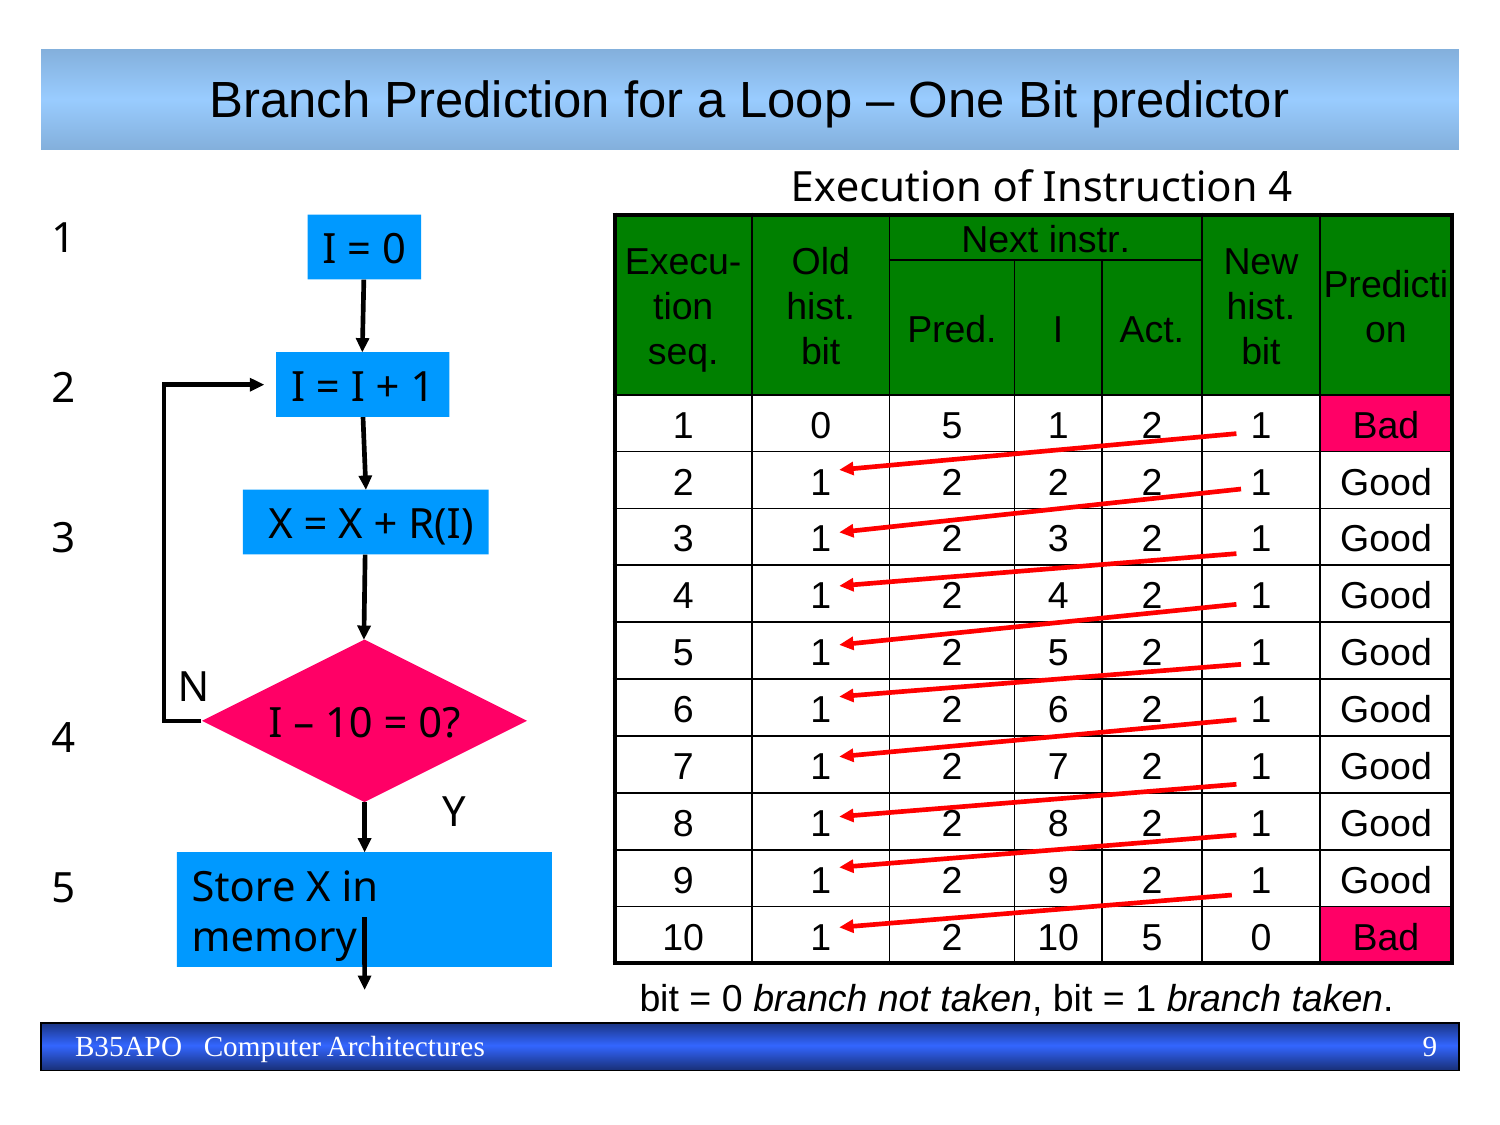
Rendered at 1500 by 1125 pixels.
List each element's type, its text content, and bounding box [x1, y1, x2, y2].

table_cell Good [1321, 737, 1450, 792]
table_cell 1 [753, 680, 889, 735]
table_cell 5 [1103, 907, 1201, 961]
table_cell 2 [1103, 452, 1201, 501]
text_box N [162, 652, 225, 717]
table_cell 3 [1015, 509, 1101, 564]
table_cell Bad [1321, 396, 1450, 451]
table_cell 2 [1103, 623, 1201, 673]
table_cell 1 [753, 737, 889, 792]
table_cell 2 [1103, 509, 1201, 562]
table_cell 1 [753, 452, 889, 508]
table_cell 1 [1203, 737, 1319, 792]
table_cell 2 [890, 686, 1014, 735]
table_cell 2 [890, 680, 1004, 690]
table_cell 1 [753, 509, 889, 564]
table_cell 10 [1015, 909, 1101, 961]
table_cell 2 [890, 916, 1014, 961]
table_cell Pred. [890, 261, 1014, 394]
table_cell 2 [1151, 559, 1201, 564]
table_cell 8 [617, 794, 751, 849]
table_cell 5 [1015, 623, 1101, 678]
table_cell 2 [1103, 851, 1201, 903]
table_cell 2 [890, 566, 1014, 579]
table_cell Good [1321, 680, 1450, 735]
table_cell 4 [617, 566, 751, 621]
table_cell 2 [890, 907, 1014, 920]
text_box I = 0 [307, 214, 422, 280]
table_cell 2 [1106, 841, 1201, 849]
table_cell 7 [617, 737, 751, 792]
table_cell 1 [617, 396, 751, 451]
text_box X = X + R(I) [242, 489, 489, 555]
table_cell 0 [1203, 907, 1319, 961]
table_cell 2 [1103, 496, 1201, 508]
table_cell 1 [1203, 623, 1319, 678]
table_cell 2 [890, 805, 1014, 849]
table_cell 2 [890, 743, 1014, 792]
table_cell 2 [890, 509, 1014, 524]
table_cell 1 [1203, 566, 1319, 621]
table_cell 2 [1103, 440, 1201, 451]
table_header Old hist. bit [753, 217, 889, 394]
table_cell 2 [890, 851, 999, 860]
table_cell 2 [890, 623, 1014, 637]
table_cell 2 [890, 575, 1014, 621]
table_cell Good [1321, 452, 1450, 508]
text_box I = I + 1 [276, 352, 450, 417]
table_cell 1 [1203, 509, 1319, 564]
table_cell Good [1321, 509, 1450, 564]
table_cell 1 [1203, 396, 1319, 451]
table_cell 1 [1203, 794, 1319, 849]
text_box Store X in memory [176, 852, 552, 967]
title Branch Prediction for a Loop – One Bit predictor [41, 49, 1459, 150]
table_cell 0 [753, 396, 889, 451]
table_cell Good [1321, 794, 1450, 849]
table_cell 2 [1103, 794, 1201, 843]
table_cell 8 [1015, 798, 1101, 849]
table_cell 9 [617, 851, 751, 906]
table_header Execu-tion seq. [617, 217, 751, 394]
text_box I – 10 = 0? [202, 639, 528, 802]
text_box Execution of Instruction 4 [775, 152, 1308, 217]
table_cell 5 [890, 396, 1014, 451]
table_cell 2 [1140, 901, 1201, 906]
table_cell Good [1321, 566, 1450, 621]
table_cell 2 [1103, 680, 1201, 729]
table_cell 1 [1015, 396, 1101, 451]
table_cell 2 [1107, 611, 1201, 621]
table_header Prediction [1321, 217, 1450, 394]
table_cell 1 [753, 794, 889, 849]
table_cell 1 [753, 907, 889, 961]
table_cell 9 [1015, 851, 1101, 906]
table_cell Bad [1321, 907, 1450, 961]
table_cell 2 [617, 452, 751, 508]
table_header New hist. bit [1203, 217, 1319, 394]
table_cell 1 [753, 566, 889, 621]
table_cell 2 [890, 630, 1014, 678]
table_cell 2 [890, 737, 1014, 749]
table_cell Act. [1103, 261, 1201, 394]
table_cell 1 [1203, 452, 1319, 508]
table_header Next instr. [890, 217, 1201, 259]
table_cell 2 [1015, 452, 1101, 508]
text_box 1 2 3 4 5 [36, 203, 91, 919]
table_cell 2 [1103, 566, 1201, 615]
table_cell 6 [1015, 680, 1101, 735]
table_cell 2 [1113, 671, 1201, 678]
table_cell 7 [1015, 737, 1101, 792]
table_cell 2 [890, 794, 1014, 810]
table_cell 1 [1203, 851, 1319, 906]
text_box bit = 0 branch not taken, bit = 1 branch taken. [624, 966, 1409, 1027]
text_box Y [427, 777, 481, 842]
table_cell I [1015, 261, 1101, 394]
table_cell 1 [753, 851, 889, 906]
table_cell 5 [617, 623, 751, 678]
table_cell 1 [753, 623, 889, 678]
table_cell Good [1321, 623, 1450, 678]
table_cell 8 [1015, 794, 1076, 799]
table_cell 4 [1015, 568, 1101, 621]
table_cell 2 [890, 452, 998, 462]
table_cell 2 [890, 457, 1014, 508]
table_cell 2 [1103, 396, 1201, 443]
table_cell 3 [617, 509, 751, 564]
table_cell 2 [1108, 726, 1201, 735]
table_cell 2 [890, 516, 1014, 564]
table_cell 2 [1103, 737, 1201, 792]
table_cell 1 [1203, 680, 1319, 735]
table_cell 2 [890, 856, 1014, 906]
table_cell 6 [617, 680, 751, 735]
table_cell 10 [617, 907, 751, 961]
table_cell Good [1321, 851, 1450, 906]
